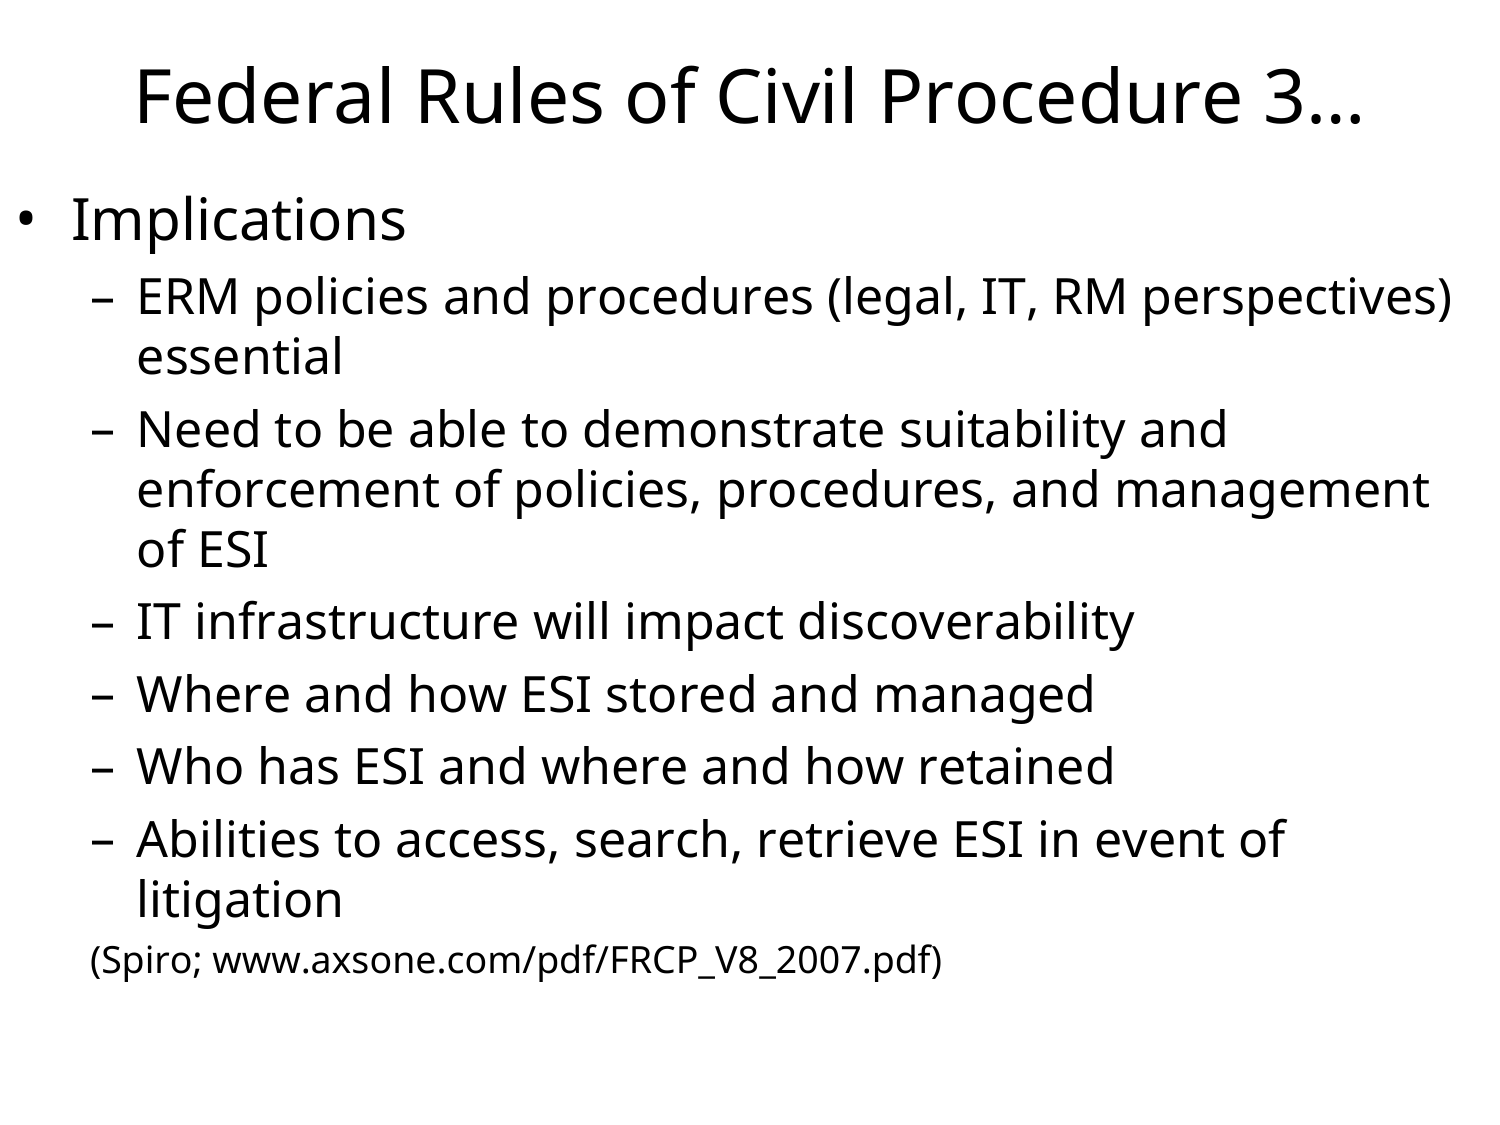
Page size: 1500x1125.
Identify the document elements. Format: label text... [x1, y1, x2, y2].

title Federal Rules of Civil Procedure 3… [112, 0, 1388, 174]
list Implications ERM policies and procedures (legal, IT, RM perspectives) essential Need to be able to demonstrate suitability and enforcement of policies, procedures, and management of ESI IT infrastructure will impact discoverability Where and how ESI stored and managed Who has ESI and where and how retained Abilities to access, search, retrieve ESI in event of litigation (Spiro; www.axsone.com/pdf/FRCP_V8_2007.pdf) [0, 174, 1500, 1125]
